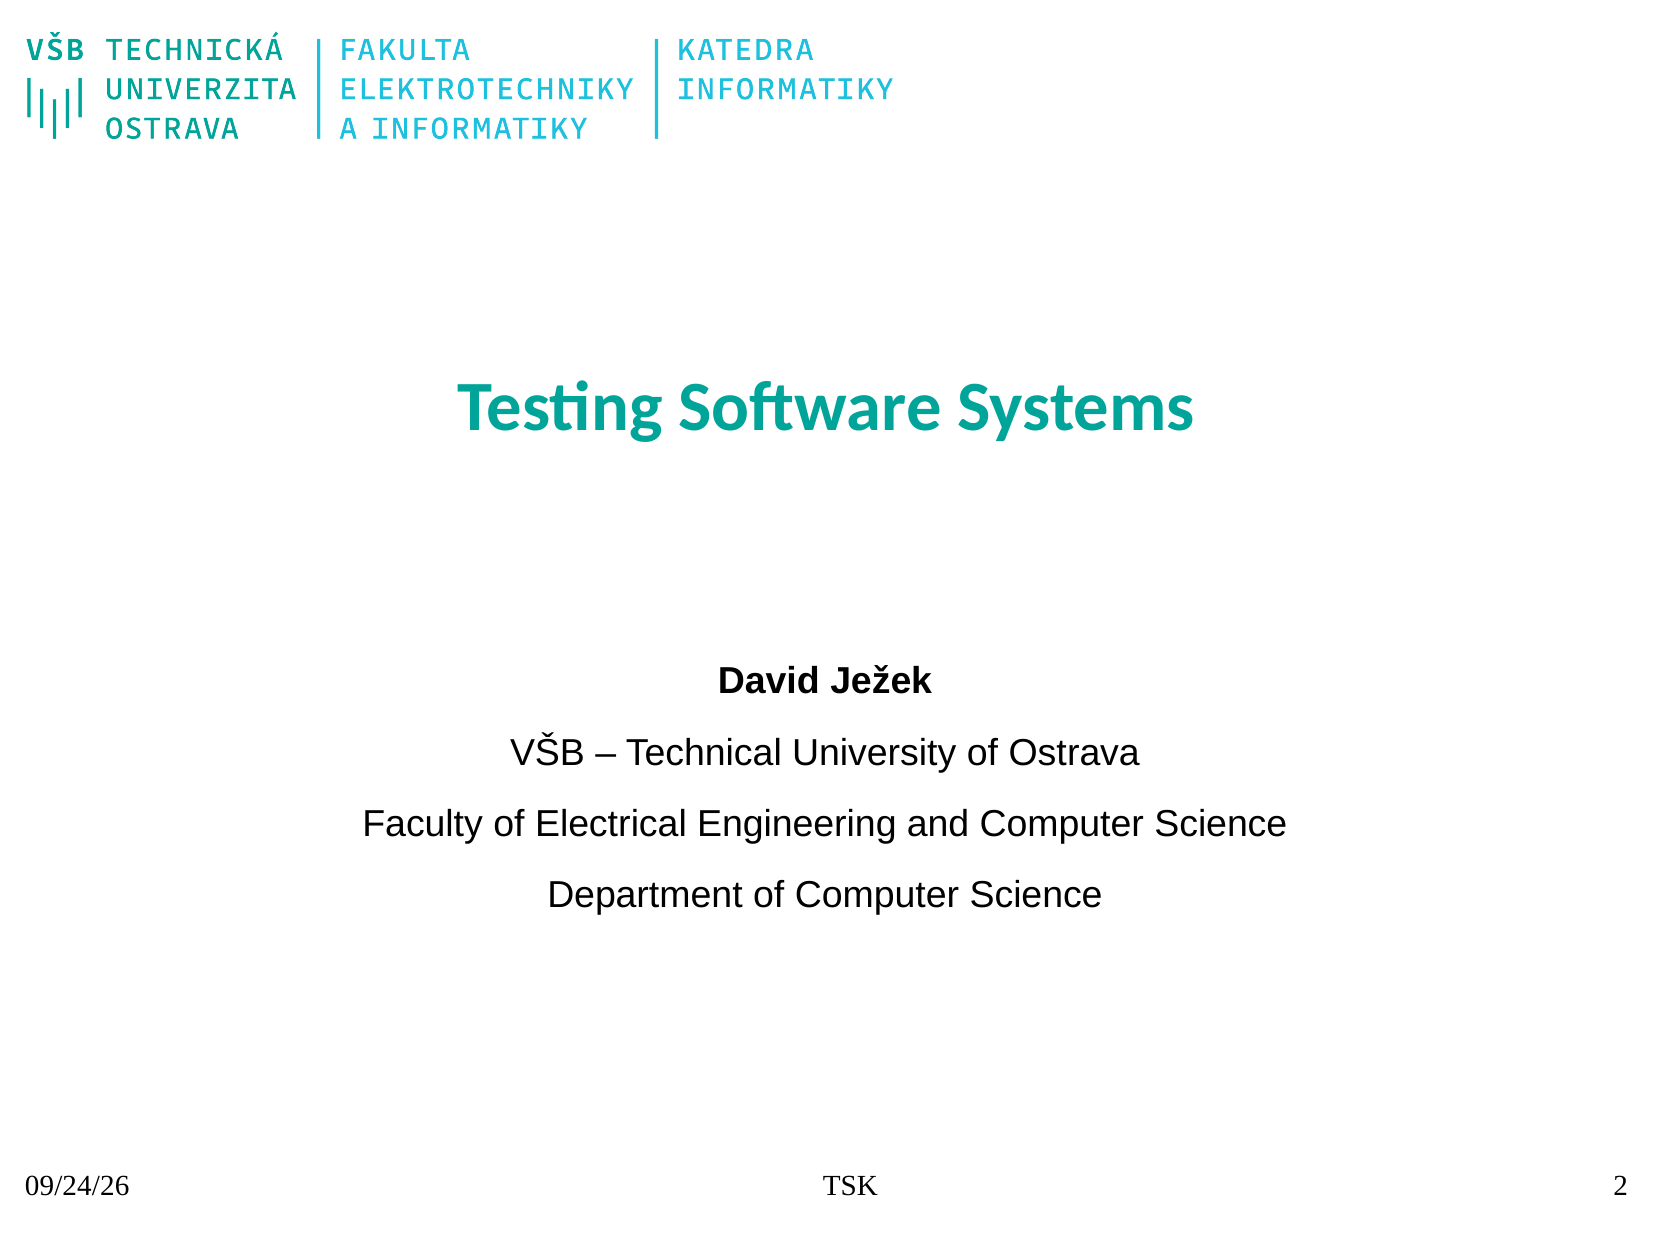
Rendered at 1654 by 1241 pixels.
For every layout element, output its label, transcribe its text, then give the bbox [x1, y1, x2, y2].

list David Ježek VŠB – Technical University of Ostrava Faculty of Electrical Engineering and Computer Science Department of Computer Science [30, 660, 1621, 1156]
title Testing Software Systems [24, 184, 1629, 642]
picture [26, 31, 893, 139]
